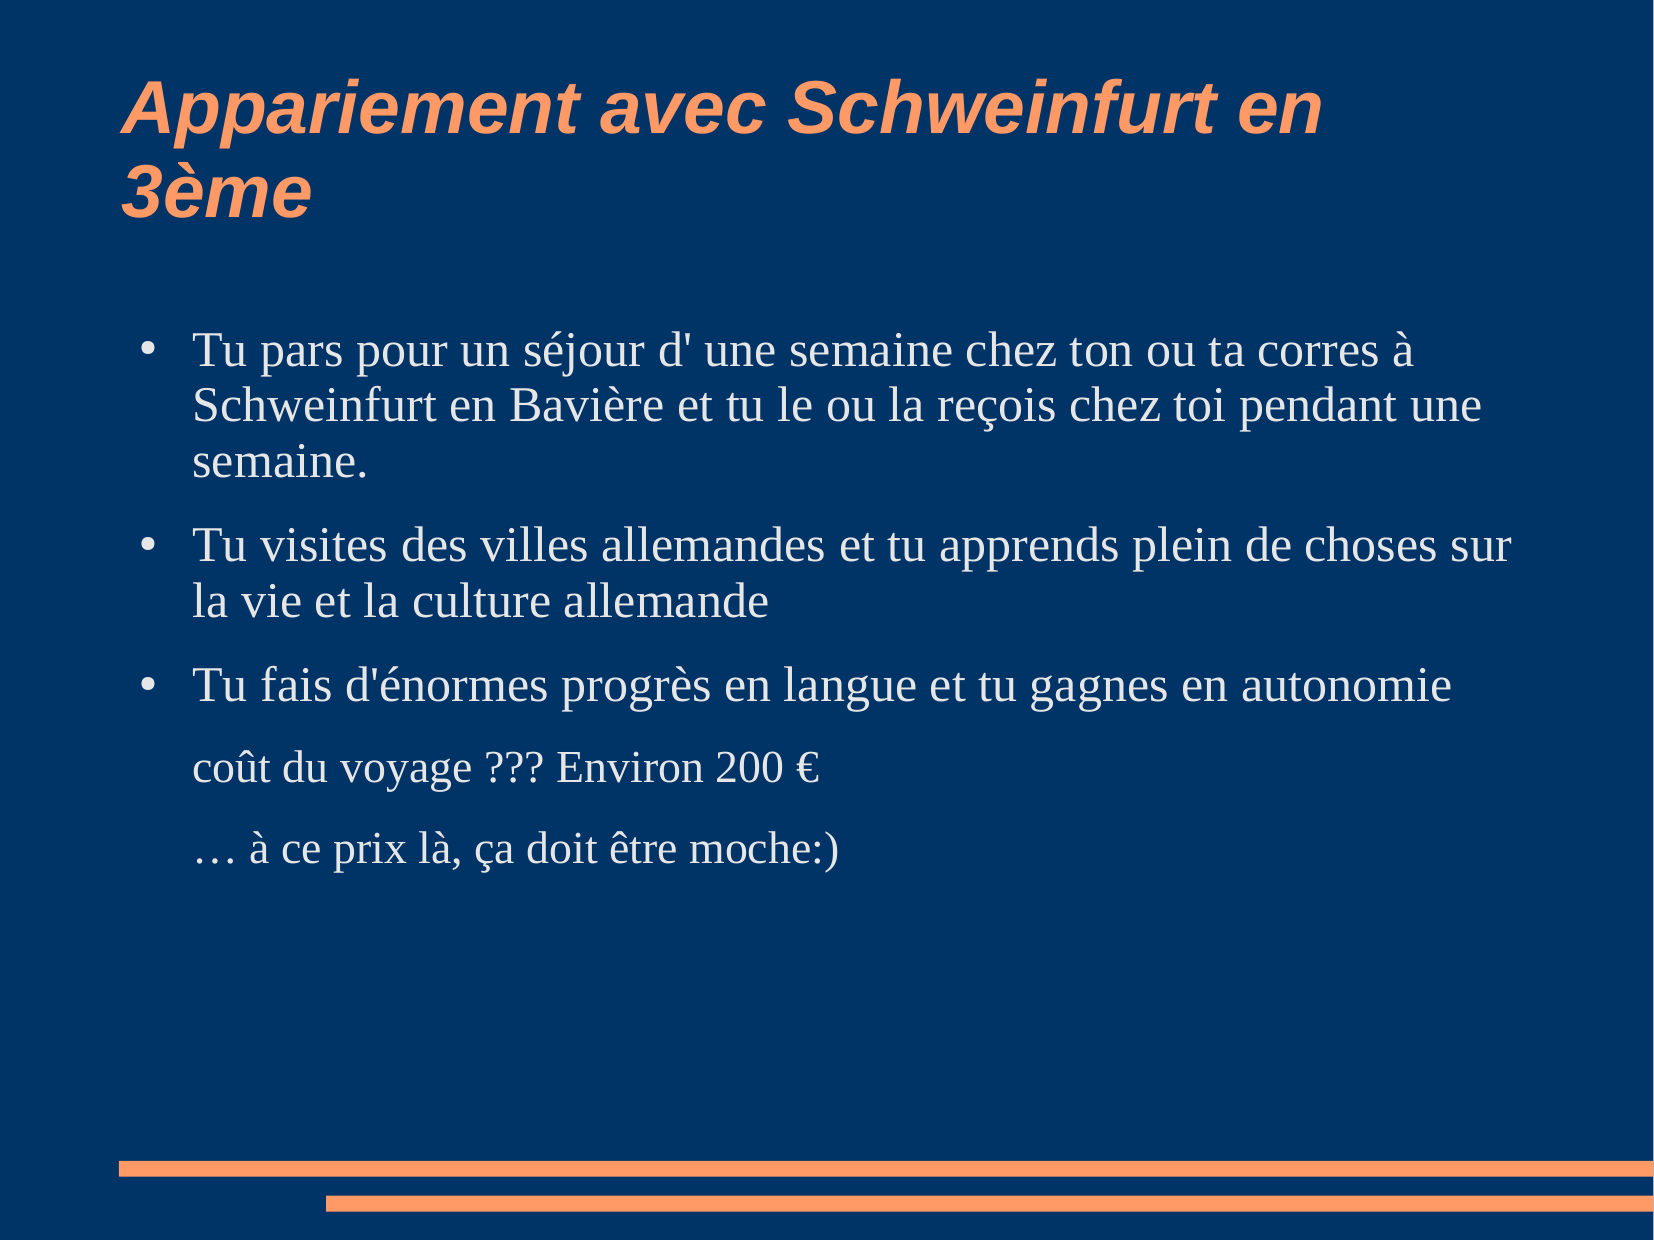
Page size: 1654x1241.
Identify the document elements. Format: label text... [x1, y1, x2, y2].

title Appariement avec Schweinfurt en 3ème [121, 46, 1534, 254]
list Tu pars pour un séjour d' une semaine chez ton ou ta corres à Schweinfurt en Bavière et tu le ou la reçois chez toi pendant une semaine. Tu visites des villes allemandes et tu apprends plein de choses sur la vie et la culture allemande Tu fais d'énormes progrès en langue et tu gagnes en autonomie coût du voyage ??? Environ 200 € … à ce prix là, ça doit être moche:) [121, 322, 1561, 1132]
